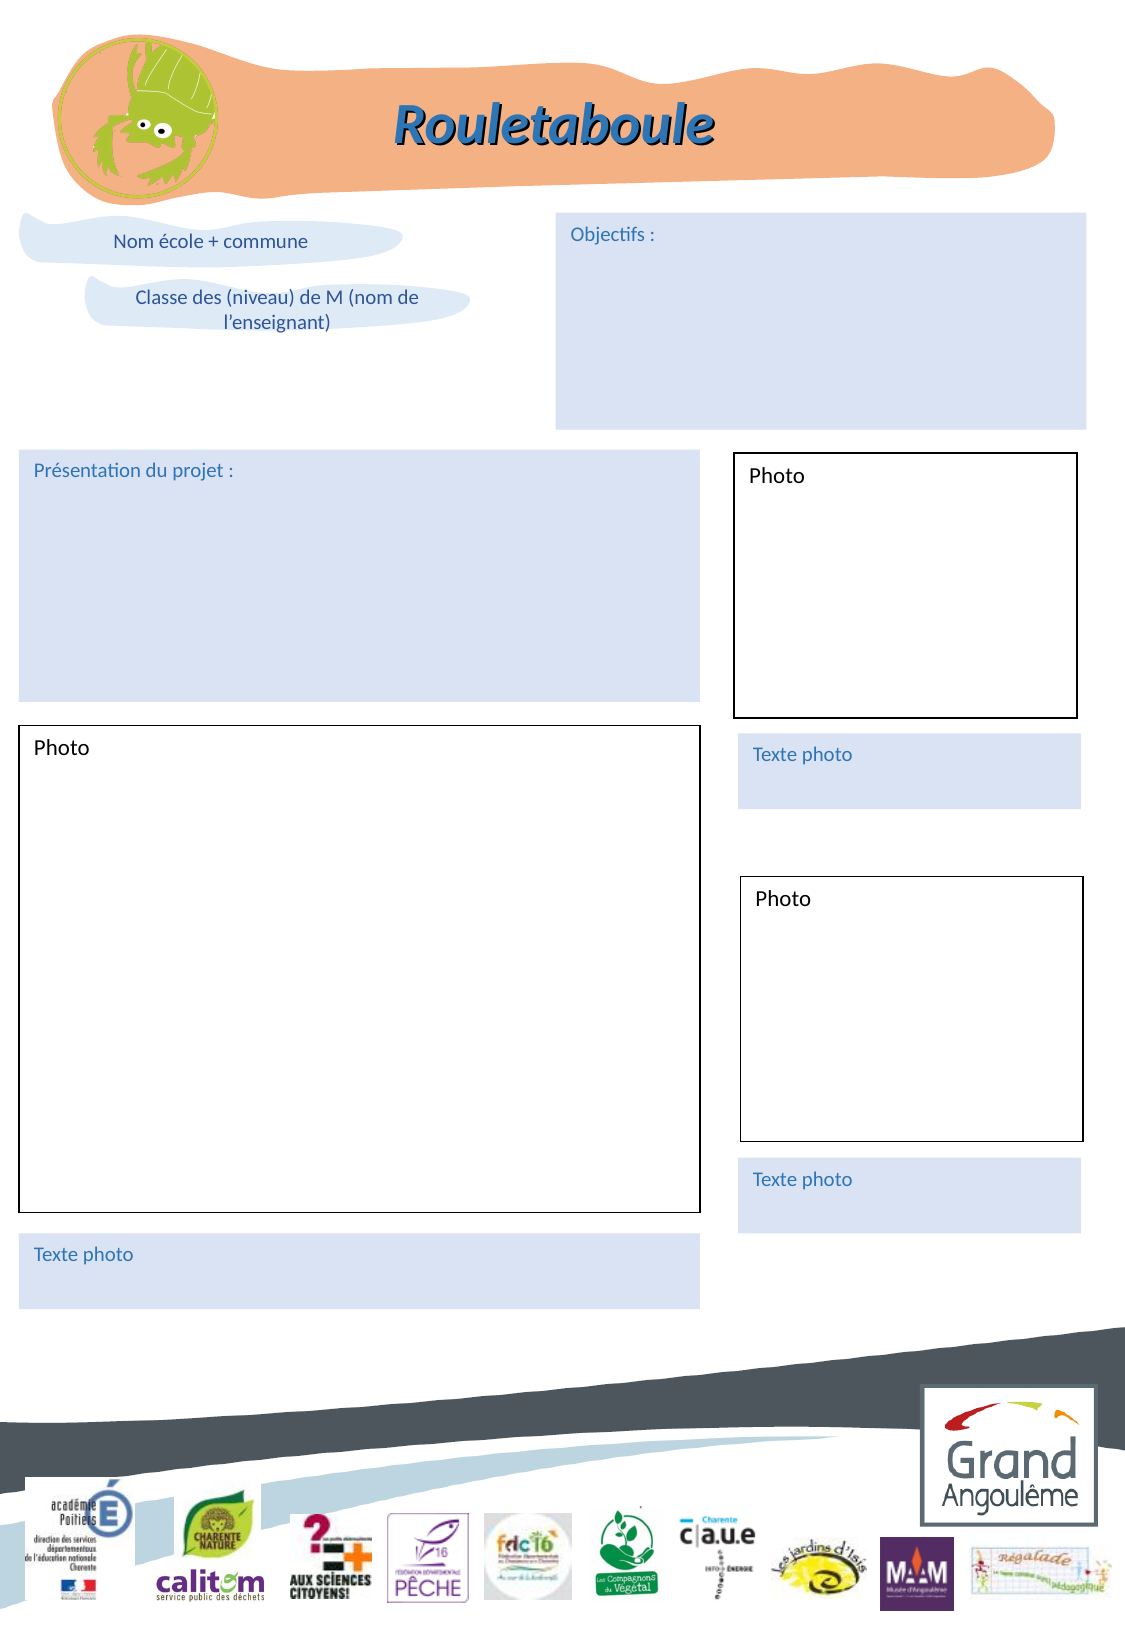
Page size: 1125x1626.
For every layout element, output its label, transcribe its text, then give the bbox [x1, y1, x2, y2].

text_box Objectifs : [555, 212, 1087, 430]
text_box Photo [18, 725, 700, 1213]
picture [45, 27, 229, 211]
text_box Photo [734, 453, 1077, 719]
text_box Présentation du projet : [18, 449, 700, 702]
text_box Texte photo [738, 1157, 1081, 1234]
text_box Texte photo [738, 733, 1081, 810]
text_box Rouletaboule [229, 55, 1055, 199]
text_box Texte photo [18, 1233, 700, 1310]
picture [0, 1312, 1125, 1625]
text_box Classe des (niveau) de M (nom de l’enseignant) [84, 276, 471, 331]
text_box Photo [740, 876, 1084, 1142]
text_box Nom école + commune [18, 212, 403, 268]
